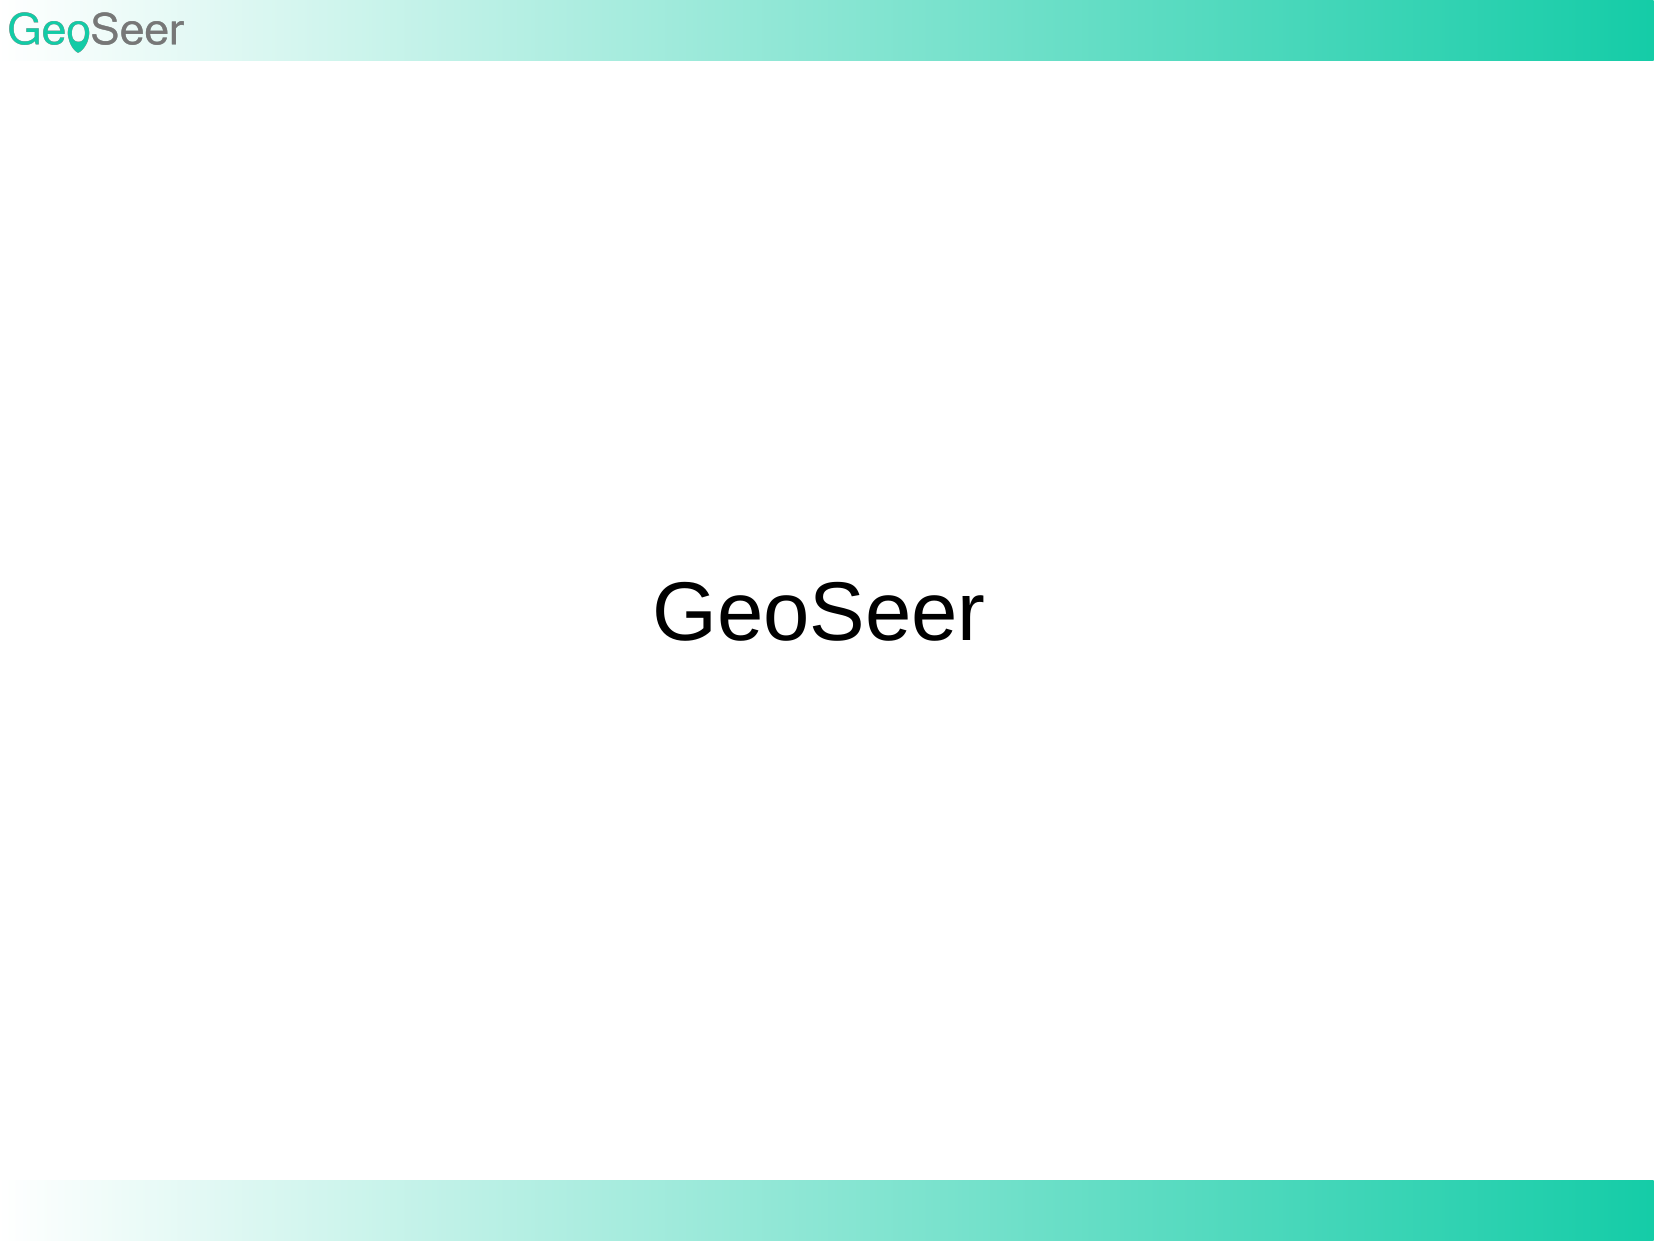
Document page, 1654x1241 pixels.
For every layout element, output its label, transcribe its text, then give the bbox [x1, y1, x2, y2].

title GeoSeer [75, 555, 1564, 669]
picture [7, 10, 186, 55]
